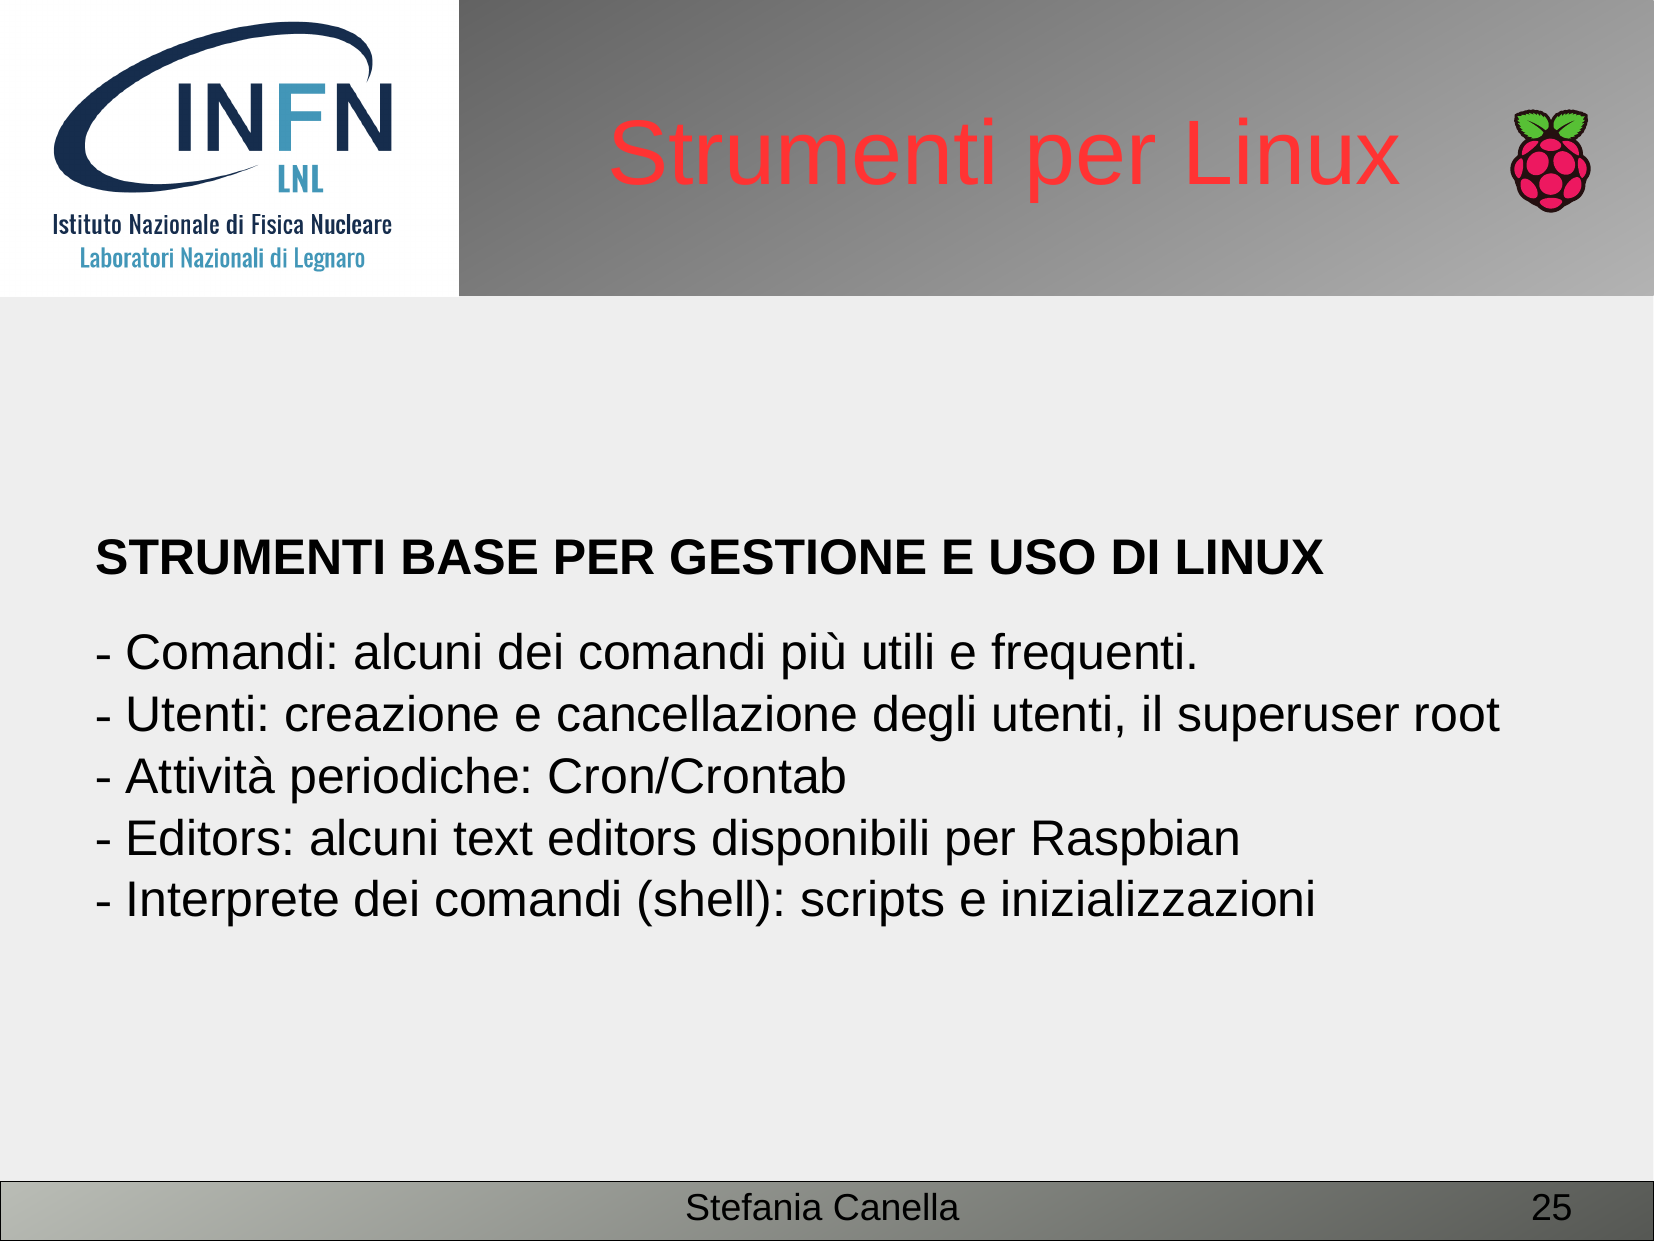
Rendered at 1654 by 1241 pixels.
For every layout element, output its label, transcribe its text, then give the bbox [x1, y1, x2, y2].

text_box [984, 1181, 1516, 1241]
picture [0, 0, 459, 297]
subtitle Strumenti base per gestione e uso di Linux Comandi: alcuni dei comandi più utili e frequenti. Utenti: creazione e cancellazione degli utenti, il superuser root Attività periodiche: Cron/Crontab Editors: alcuni text editors disponibili per Raspbian Interprete dei comandi (shell): scripts e inizializzazioni [65, 442, 1588, 1015]
title Strumenti per Linux [459, 49, 1571, 257]
text_box Stefania Canella [670, 1178, 984, 1241]
text_box [459, 0, 1654, 296]
text_box <number> [1516, 1178, 1654, 1241]
text_box [0, 1181, 670, 1241]
